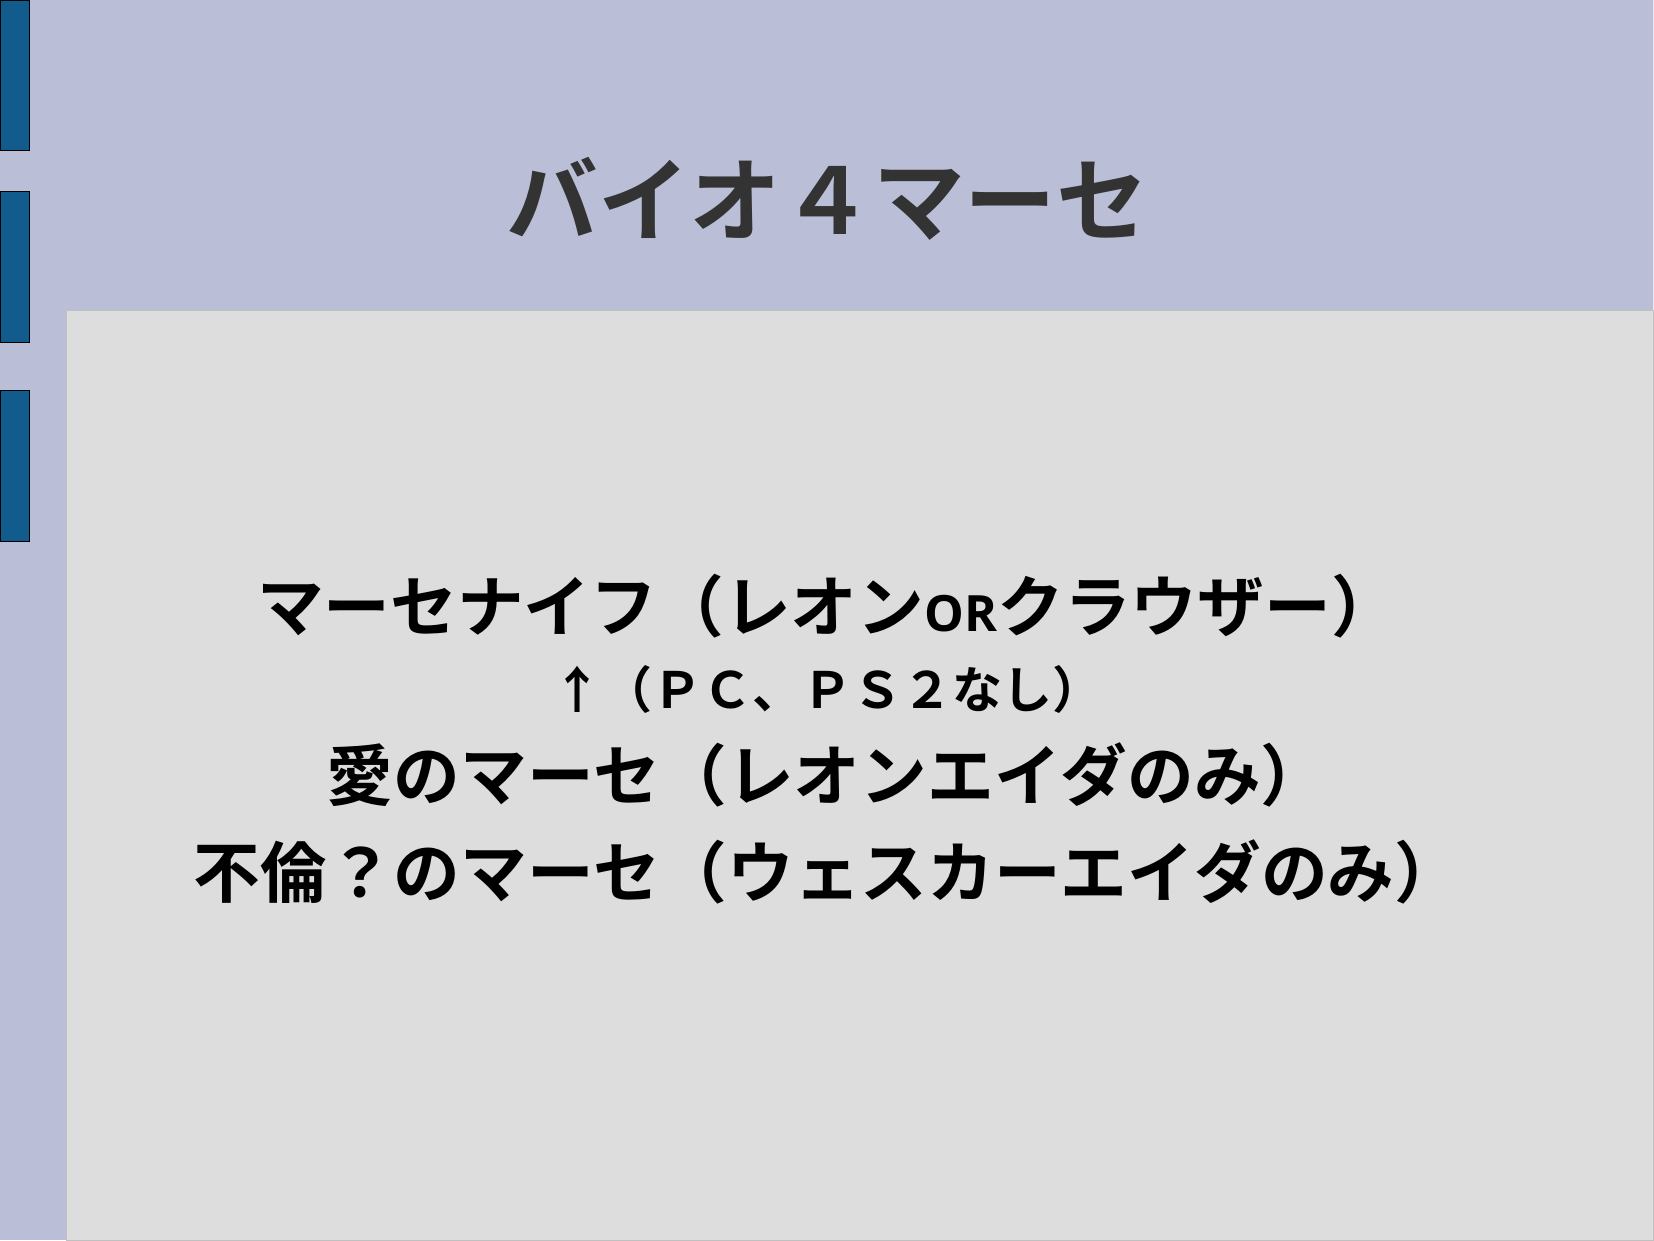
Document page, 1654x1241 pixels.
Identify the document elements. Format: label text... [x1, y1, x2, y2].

subtitle マーセナイフ（レオンORクラウザー） ↑（ＰＣ、ＰＳ２なし） 愛のマーセ（レオンエイダのみ） 不倫？のマーセ（ウェスカーエイダのみ） [121, 344, 1534, 1127]
title バイオ４マーセ [121, 91, 1534, 299]
